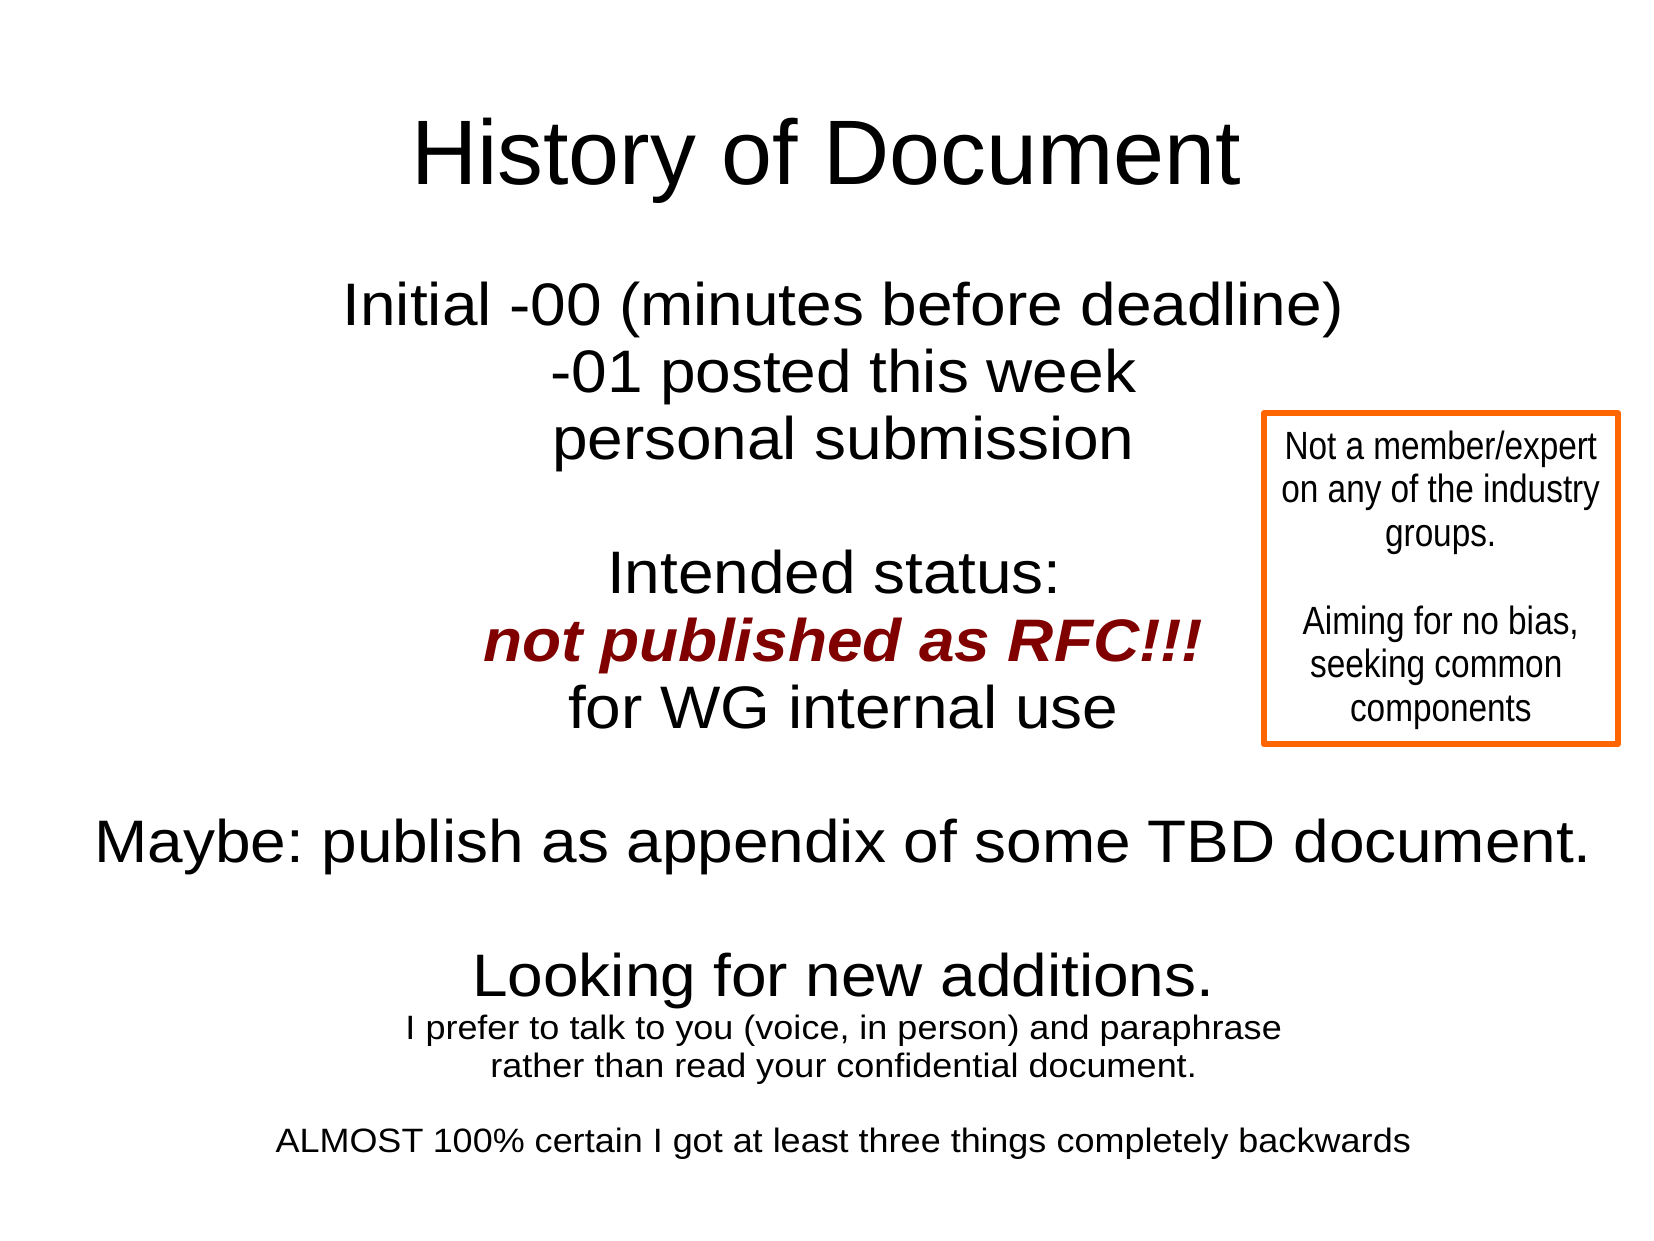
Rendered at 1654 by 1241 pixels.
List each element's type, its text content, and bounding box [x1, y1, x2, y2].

subtitle Initial -00 (minutes before deadline) -01 posted this week personal submission Intended status: not published as RFC!!! for WG internal use Maybe: publish as appendix of some TBD document. Looking for new additions. I prefer to talk to you (voice, in person) and paraphrase rather than read your confidential document. ALMOST 100% certain I got at least three things completely backwards [94, 271, 1595, 410]
text_box [82, 290, 1571, 1010]
title History of Document [82, 49, 1571, 257]
subtitle Initial -00 (minutes before deadline) -01 posted this week personal submission Intended status: not published as RFC!!! for WG internal use Maybe: publish as appendix of some TBD document. Looking for new additions. I prefer to talk to you (voice, in person) and paraphrase rather than read your confidential document. ALMOST 100% certain I got at least three things completely backwards [94, 747, 1595, 1229]
text_box Not a member/expert on any of the industry groups. Aiming for no bias, seeking common components [1263, 413, 1619, 745]
